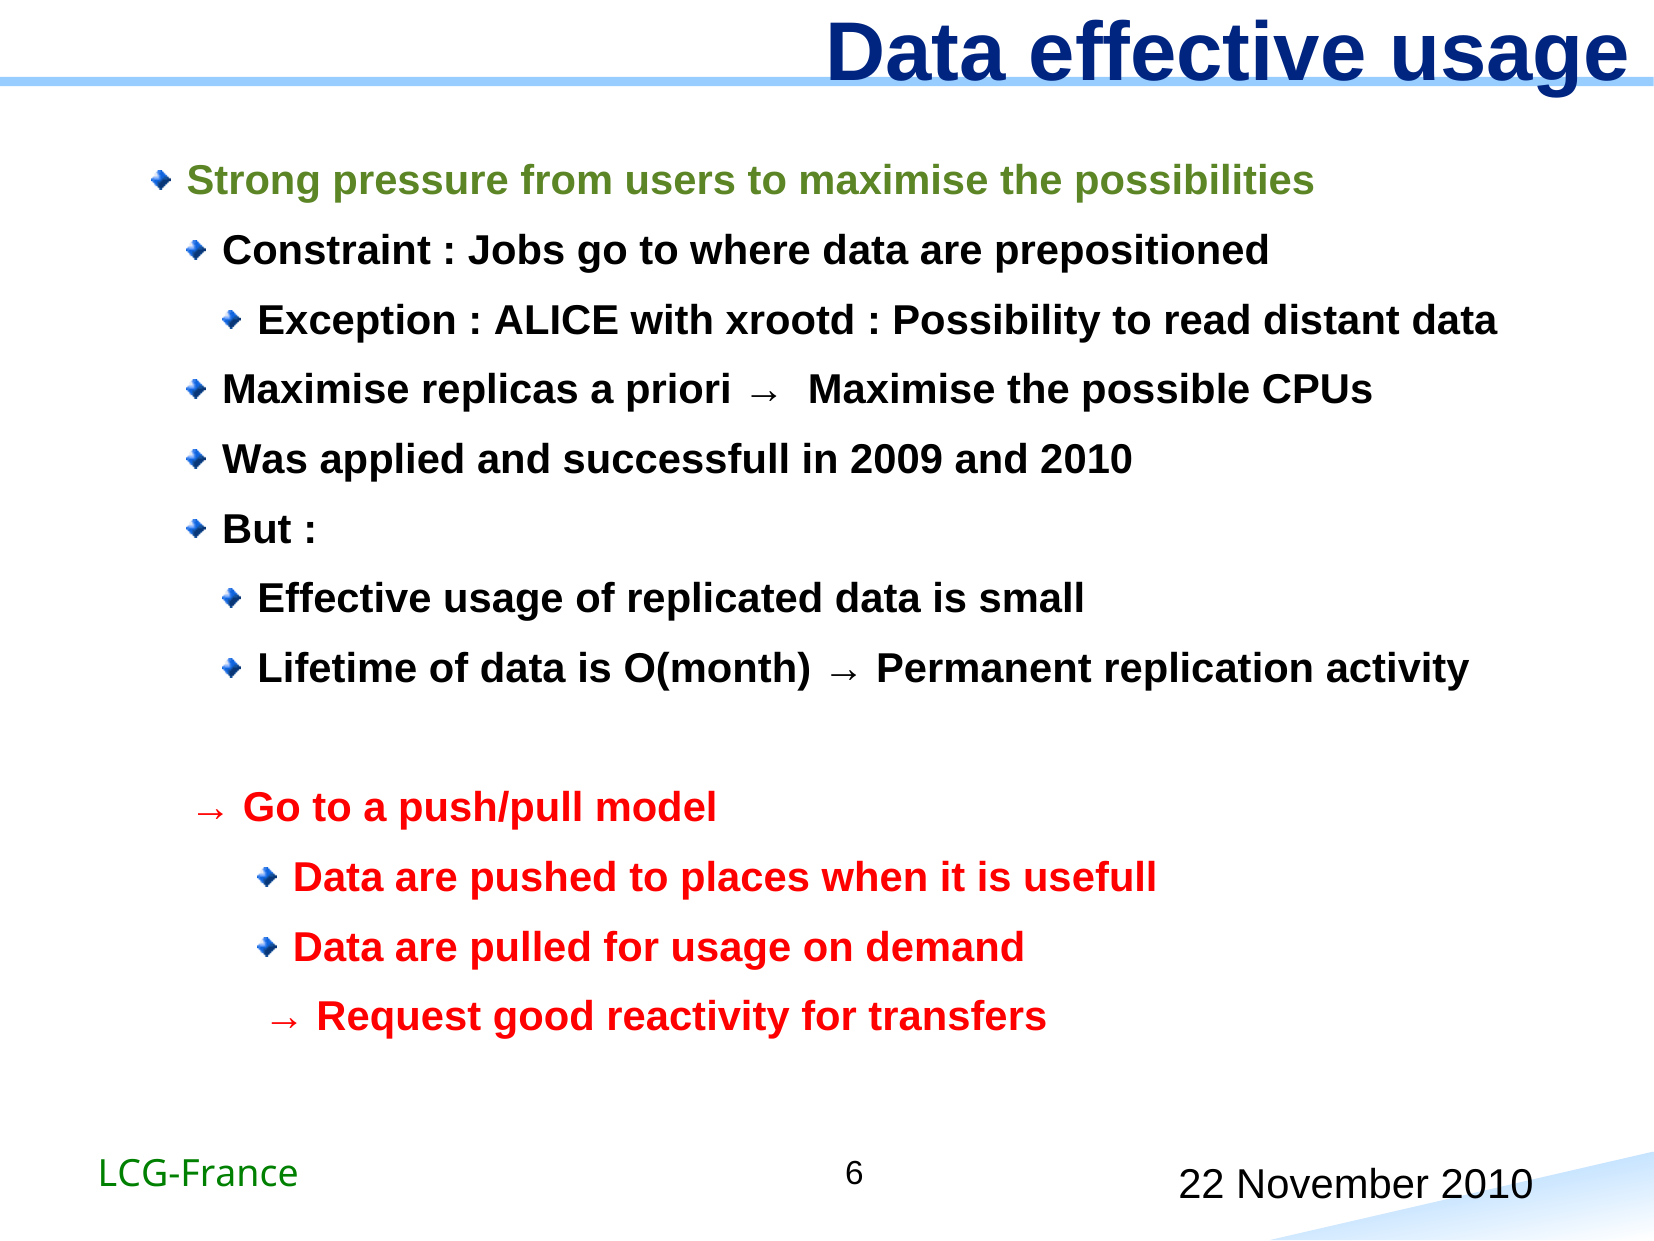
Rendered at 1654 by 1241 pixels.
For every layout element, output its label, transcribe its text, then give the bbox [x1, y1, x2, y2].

title Data effective usage [85, 0, 1654, 104]
text_box Strong pressure from users to maximise the possibilities Constraint : Jobs go to where data are prepositioned Exception : ALICE with xrootd : Possibility to read distant data Maximise replicas a priori → Maximise the possible CPUs Was applied and successfull in 2009 and 2010 But : Effective usage of replicated data is small Lifetime of data is O(month) → Permanent replication activity → Go to a push/pull model Data are pushed to places when it is usefull Data are pulled for usage on demand → Request good reactivity for transfers [115, 133, 1592, 1108]
